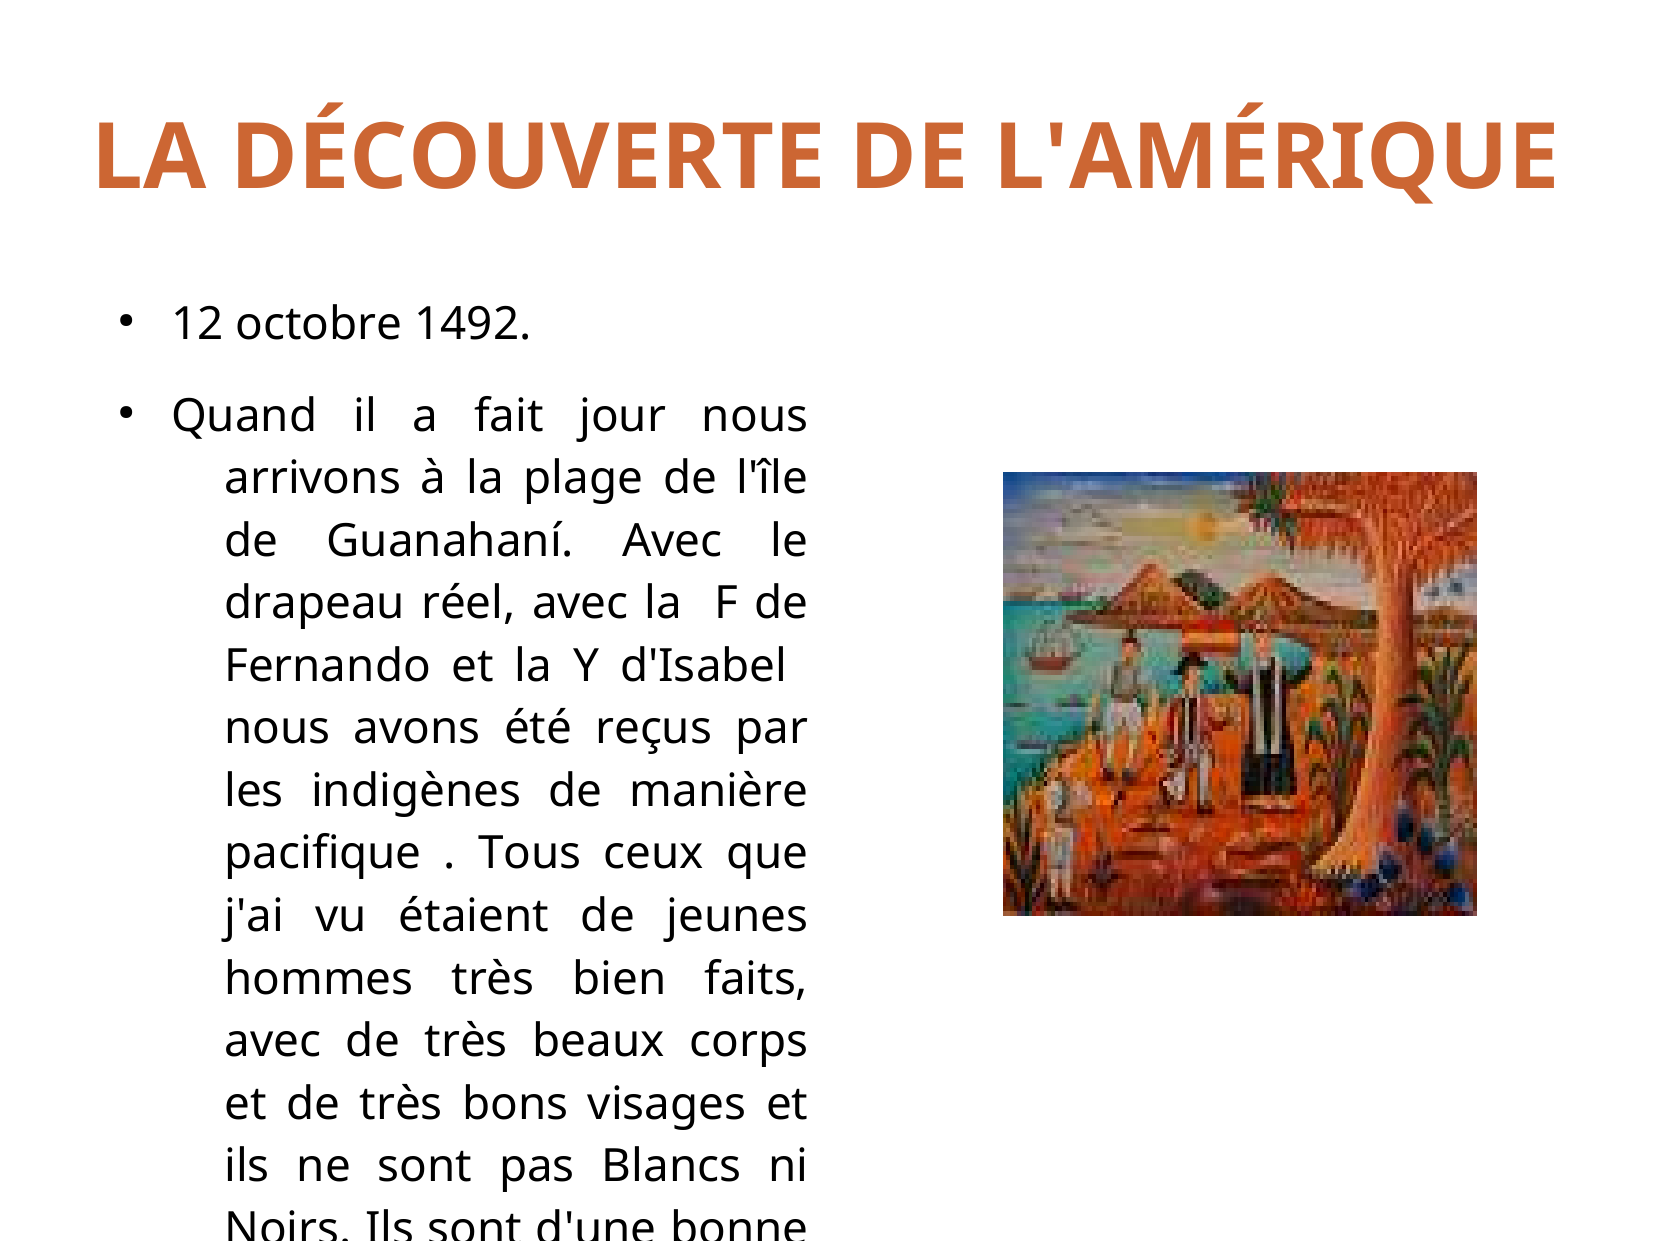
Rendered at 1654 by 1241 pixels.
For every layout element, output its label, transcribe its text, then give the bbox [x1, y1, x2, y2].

title LA DÉCOUVERTE DE L'AMÉRIQUE [82, 41, 1571, 265]
picture [1003, 472, 1477, 916]
list 12 octobre 1492. Quand il a fait jour nous arrivons à la plage de l'île de Guanahaní. Avec le drapeau réel, avec la F de Fernando et la Y d'Isabel nous avons été reçus par les indigènes de manière pacifique . Tous ceux que j'ai vu étaient de jeunes hommes très bien faits, avec de très beaux corps et de très bons visages et ils ne sont pas Blancs ni Noirs. Ils sont d'une bonne taille et très gentils. Ils sont probablement de bons domestiques. [82, 290, 809, 1196]
